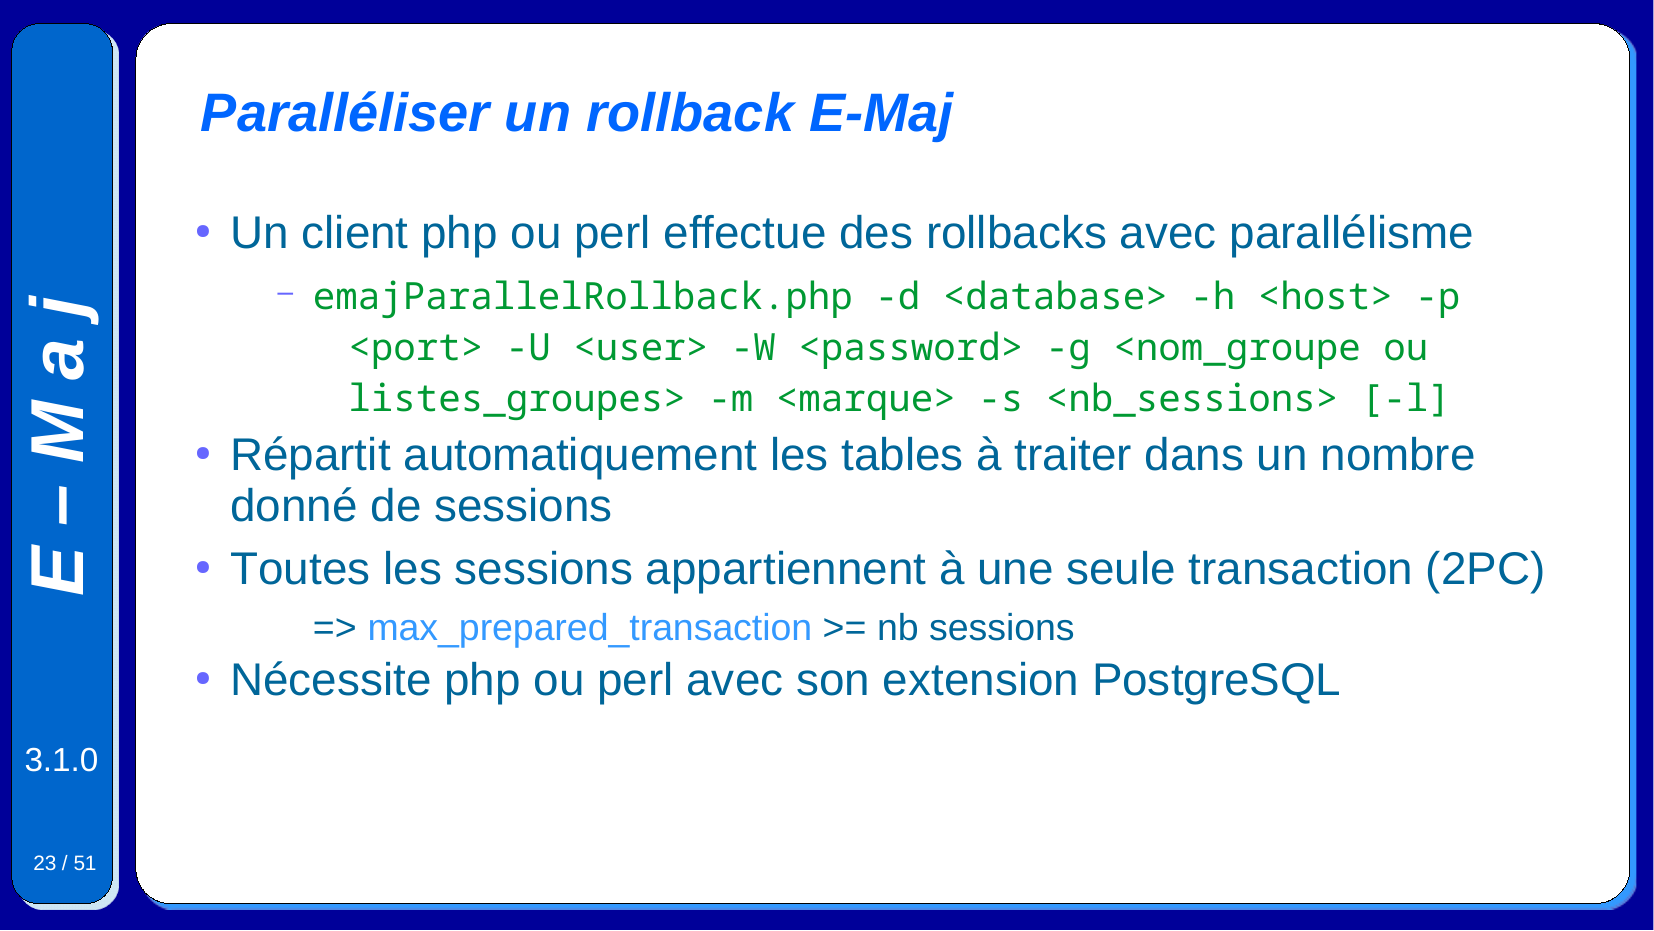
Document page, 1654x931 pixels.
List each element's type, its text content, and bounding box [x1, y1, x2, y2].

list Un client php ou perl effectue des rollbacks avec parallélisme emajParallelRollback.php -d <database> -h <host> -p <port> -U <user> -W <password> -g <nom_groupe ou listes_groupes> -m <marque> -s <nb_sessions> [-l] Répartit automatiquement les tables à traiter dans un nombre donné de sessions Toutes les sessions appartiennent à une seule transaction (2PC) => max_prepared_transaction >= nb sessions Nécessite php ou perl avec son extension PostgreSQL [177, 206, 1587, 827]
title Paralléliser un rollback E-Maj [200, 34, 1575, 191]
